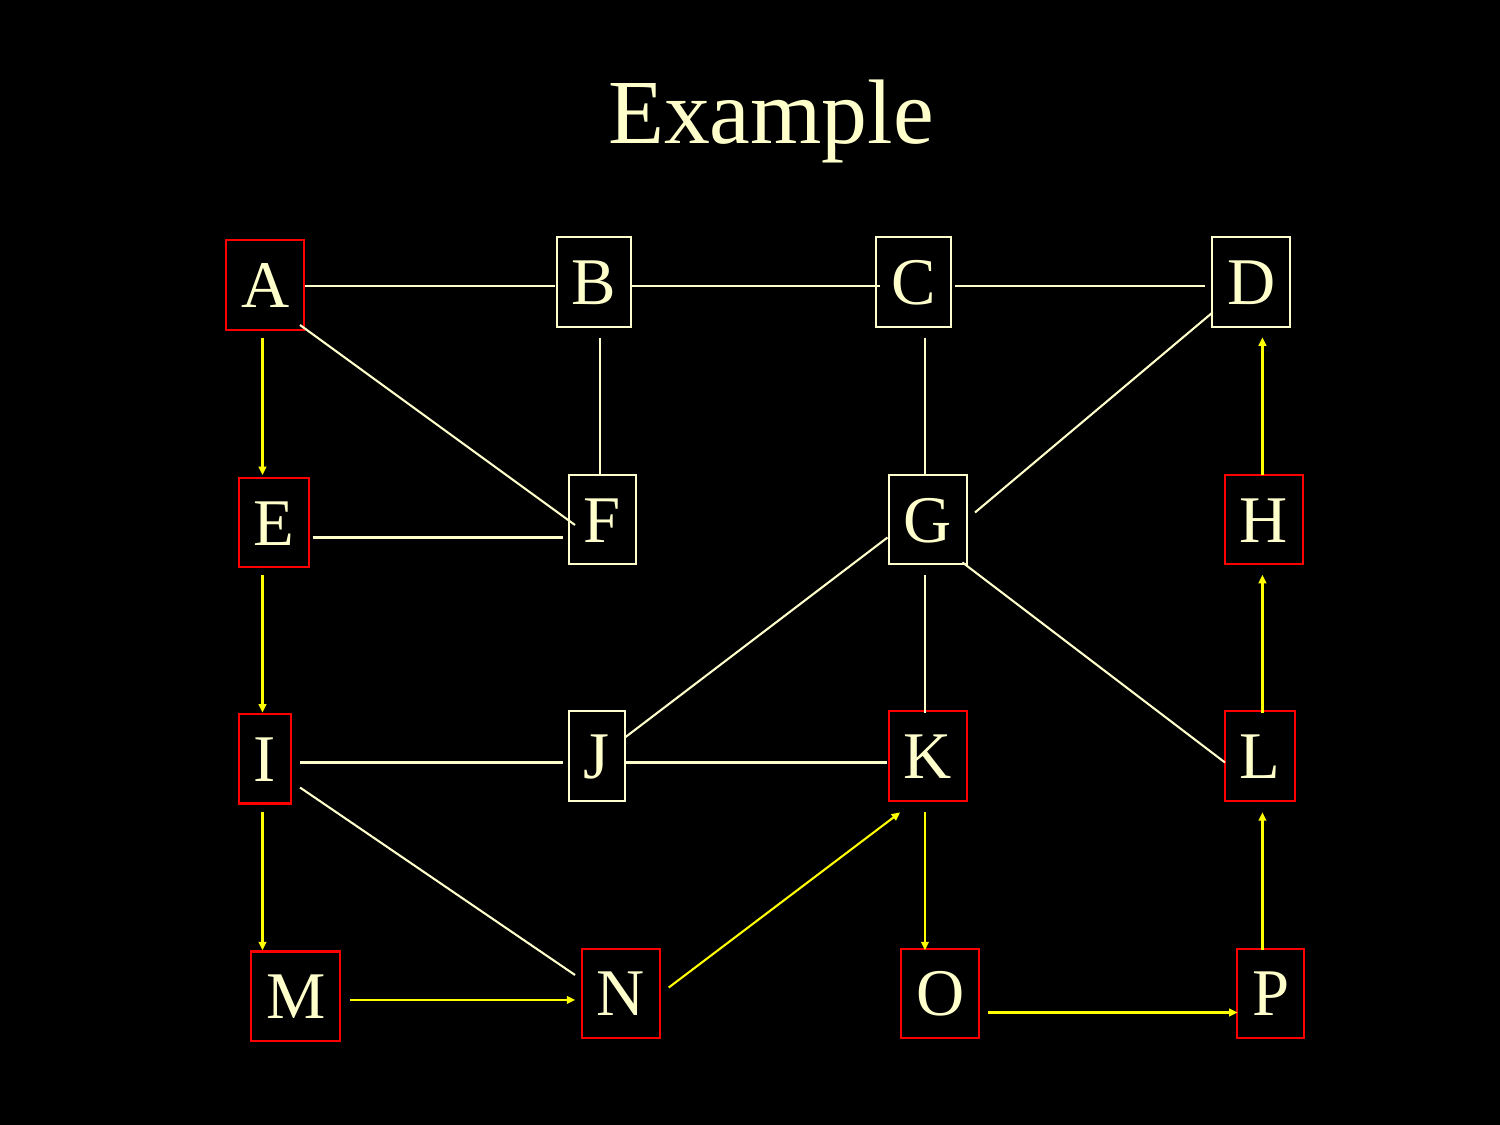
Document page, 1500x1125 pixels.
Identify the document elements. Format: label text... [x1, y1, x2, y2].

text_box F [569, 474, 636, 565]
text_box D [1212, 237, 1291, 327]
text_box H [1224, 474, 1303, 565]
text_box N [581, 948, 660, 1039]
text_box K [888, 711, 967, 801]
text_box M [251, 951, 341, 1042]
text_box J [569, 711, 625, 801]
text_box O [901, 948, 980, 1039]
text_box G [888, 474, 967, 565]
title Example [42, 37, 1500, 188]
text_box E [238, 477, 310, 568]
text_box P [1237, 948, 1305, 1039]
text_box B [556, 237, 632, 327]
text_box A [226, 240, 305, 330]
text_box I [238, 713, 291, 804]
text_box C [876, 237, 951, 327]
text_box L [1224, 711, 1296, 801]
